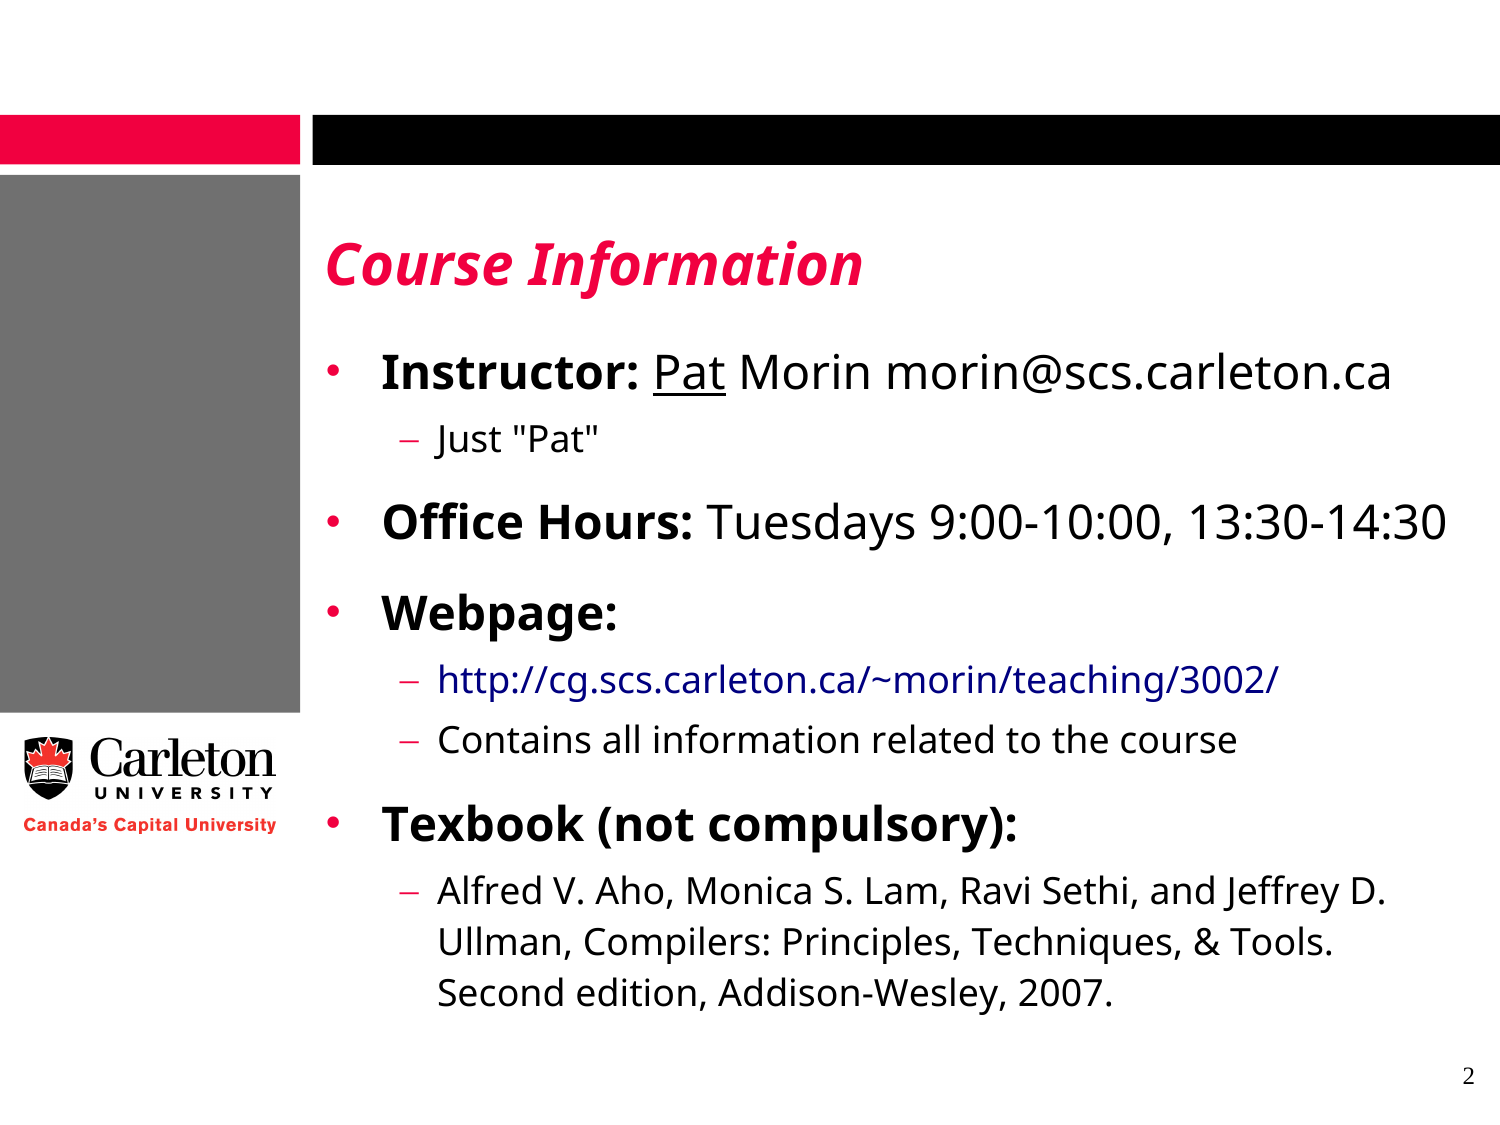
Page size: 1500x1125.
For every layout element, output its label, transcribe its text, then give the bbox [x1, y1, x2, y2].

picture [24, 737, 276, 834]
title Course Information [324, 187, 1450, 324]
list Instructor: Pat Morin morin@scs.carleton.ca Just "Pat" Office Hours: Tuesdays 9:00-10:00, 13:30-14:30 Webpage: http://cg.scs.carleton.ca/~morin/teaching/3002/ Contains all information related to the course Texbook (not compulsory): Alfred V. Aho, Monica S. Lam, Ravi Sethi, and Jeffrey D. Ullman, Compilers: Principles, Techniques, & Tools. Second edition, Addison-Wesley, 2007. [324, 324, 1450, 1050]
